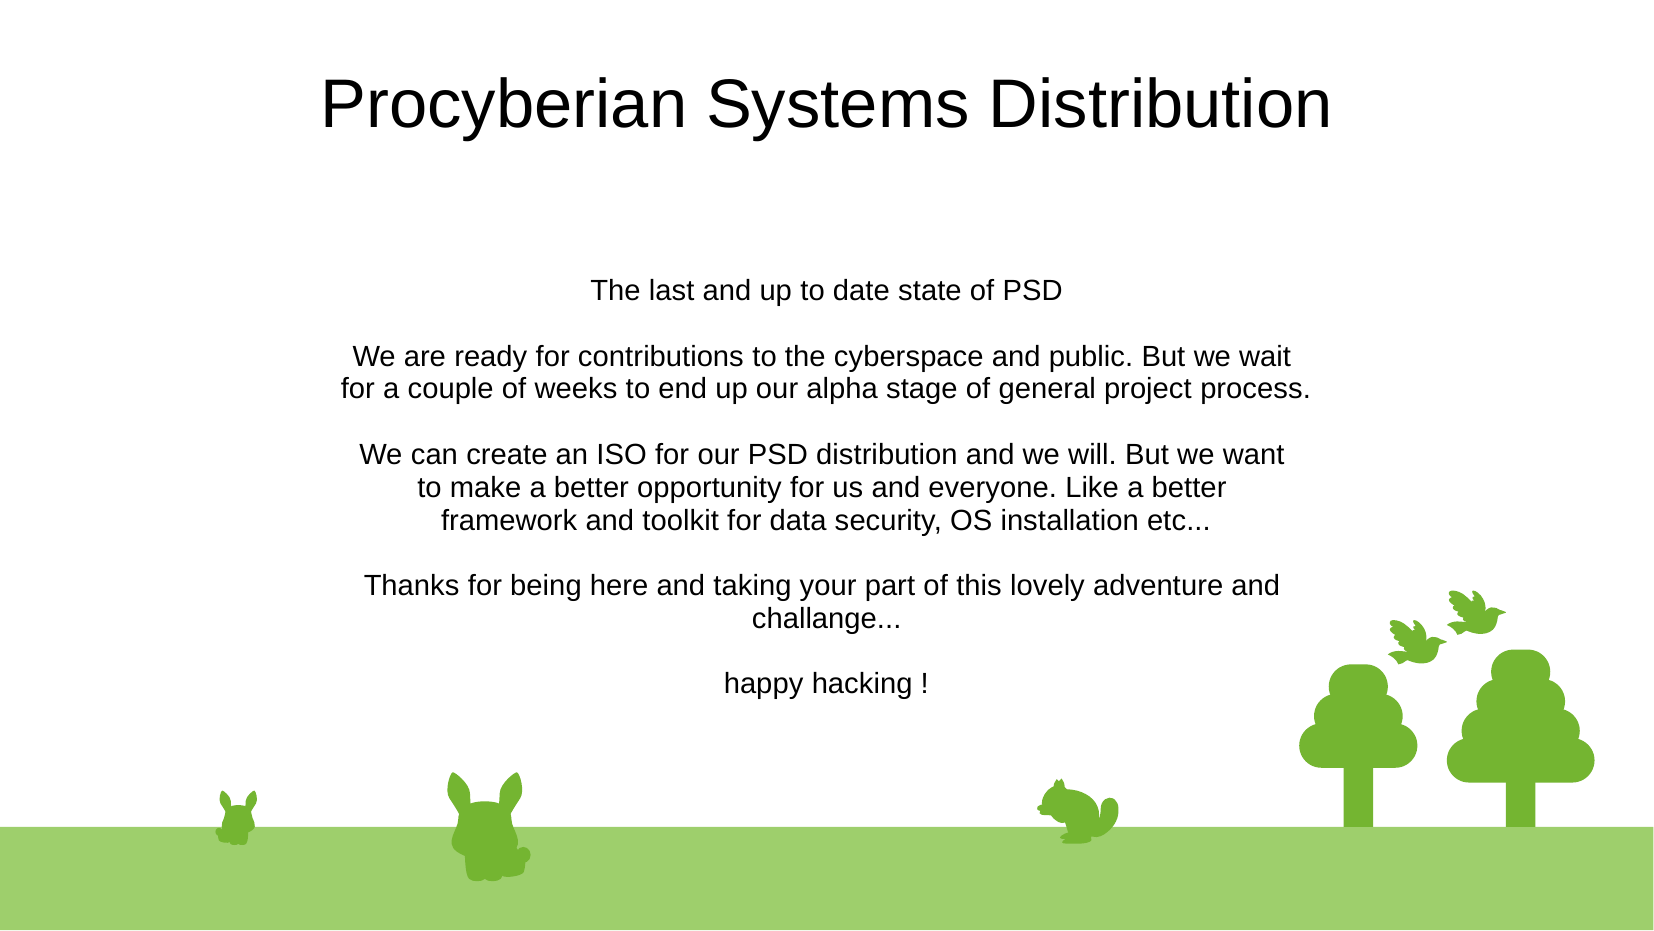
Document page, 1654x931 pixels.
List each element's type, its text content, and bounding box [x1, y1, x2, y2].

title Procyberian Systems Distribution [88, 29, 1565, 178]
subtitle The last and up to date state of PSD We are ready for contributions to the cyberspace and public. But we wait for a couple of weeks to end up our alpha stage of general project process. We can create an ISO for our PSD distribution and we will. But we want to make a better opportunity for us and everyone. Like a better framework and toolkit for data security, OS installation etc... Thanks for being here and taking your part of this lovely adventure and challange... happy hacking ! [88, 206, 1565, 768]
